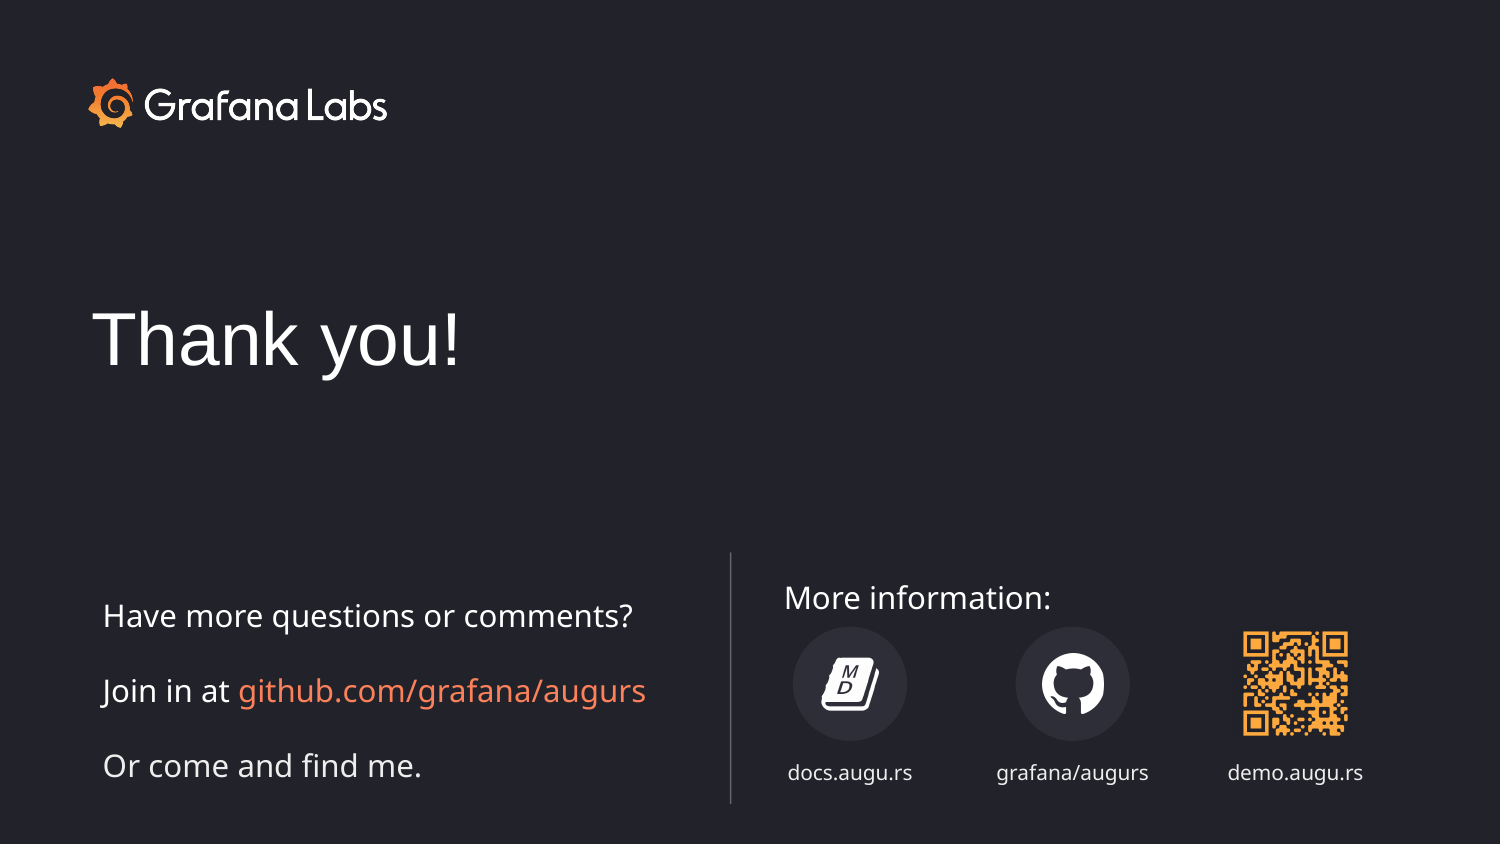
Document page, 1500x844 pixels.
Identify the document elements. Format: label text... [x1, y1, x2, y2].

text_box [1015, 626, 1130, 740]
text_box Have more questions or comments? Join in at github.com/grafana/augurs Or come and find me. [87, 544, 722, 764]
picture [819, 653, 881, 715]
picture [88, 78, 387, 128]
text_box grafana/augurs [967, 740, 1178, 794]
picture [1238, 626, 1353, 740]
text_box docs.augu.rs [744, 740, 956, 794]
text_box More information: [768, 544, 1407, 598]
text_box demo.augu.rs [1190, 740, 1401, 794]
picture [1042, 653, 1104, 715]
text_box [792, 626, 908, 741]
title Thank you! [76, 174, 1329, 498]
